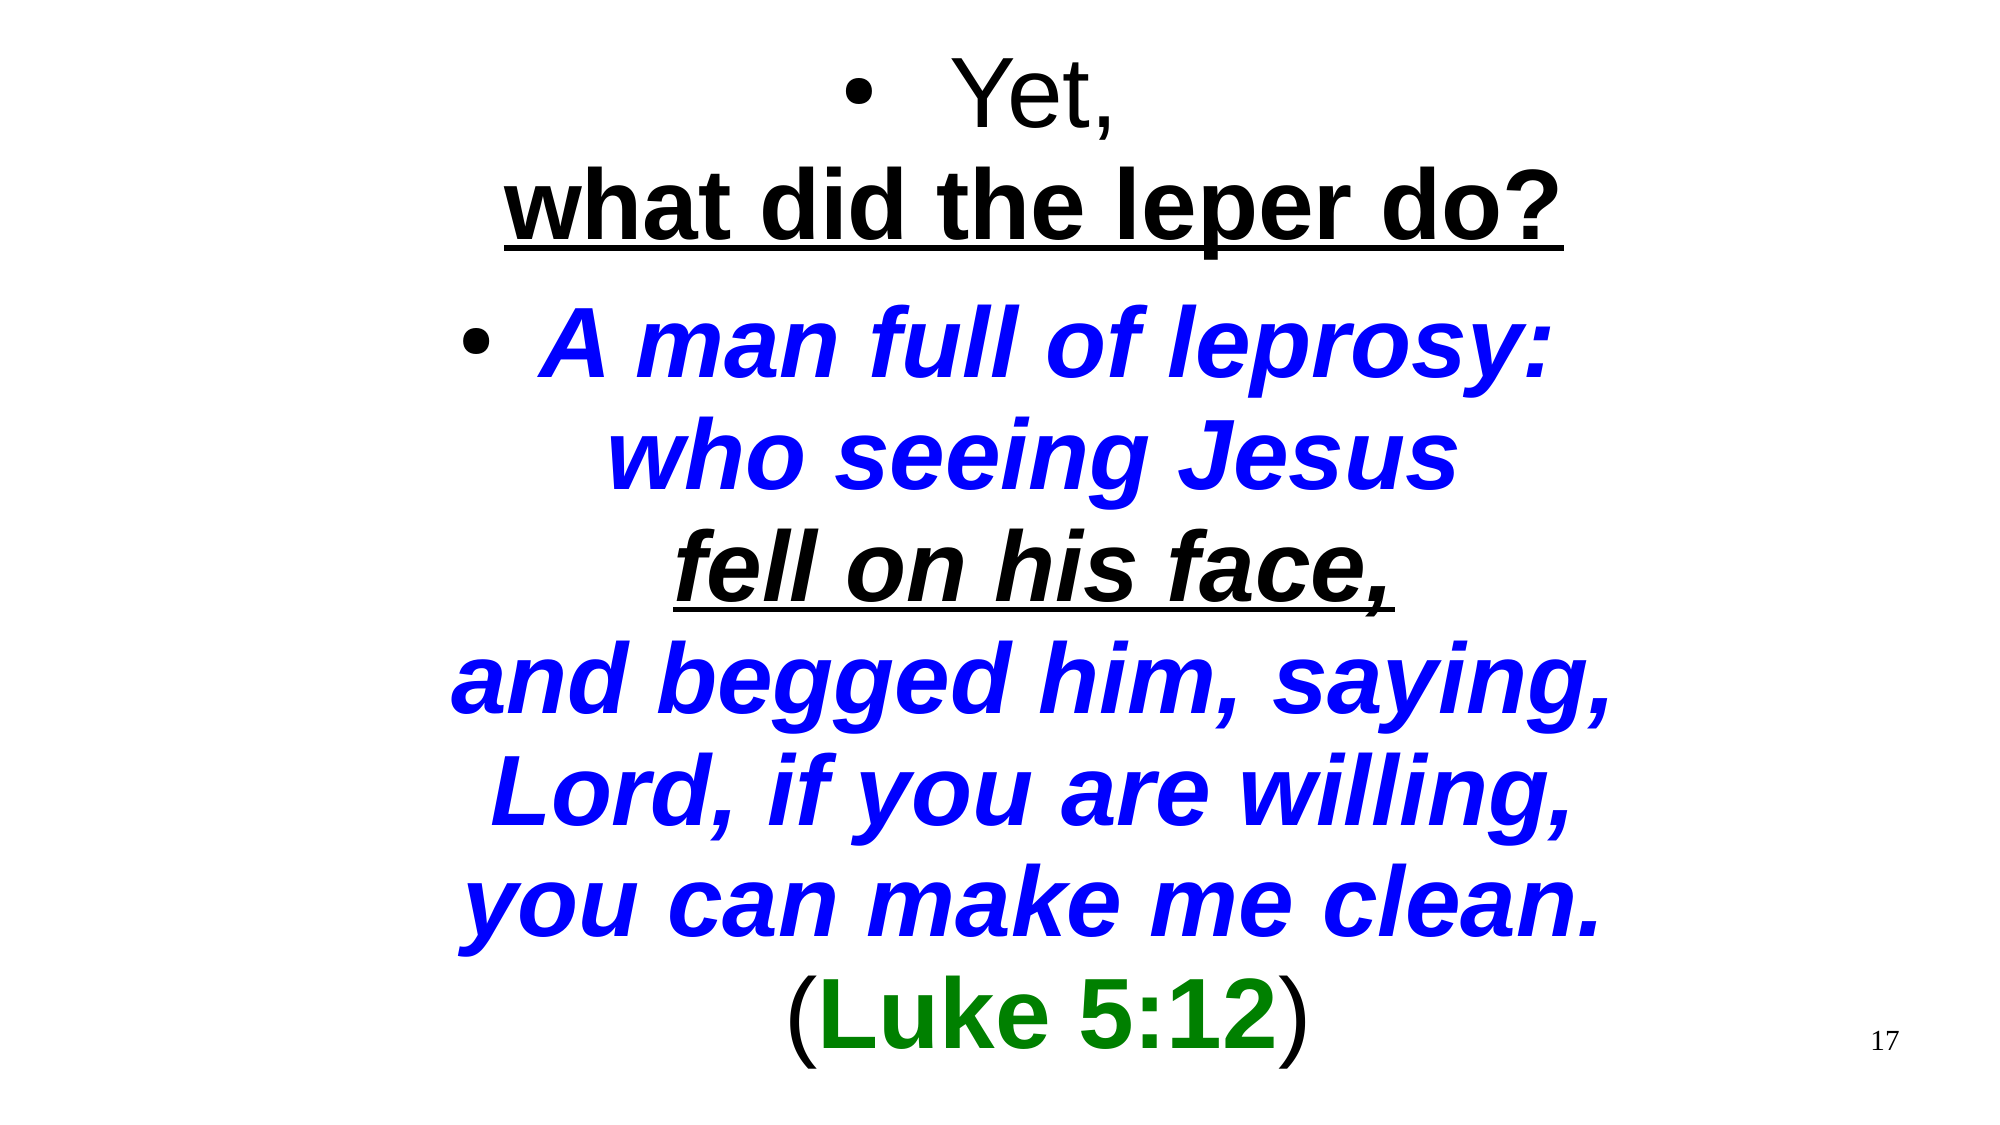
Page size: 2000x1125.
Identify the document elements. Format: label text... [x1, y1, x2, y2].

list Yet, what did the leper do? A man full of leprosy: who seeing Jesus fell on his face, and begged him, saying, Lord, if you are willing, you can make me clean. (Luke 5:12) [37, 37, 1988, 1088]
